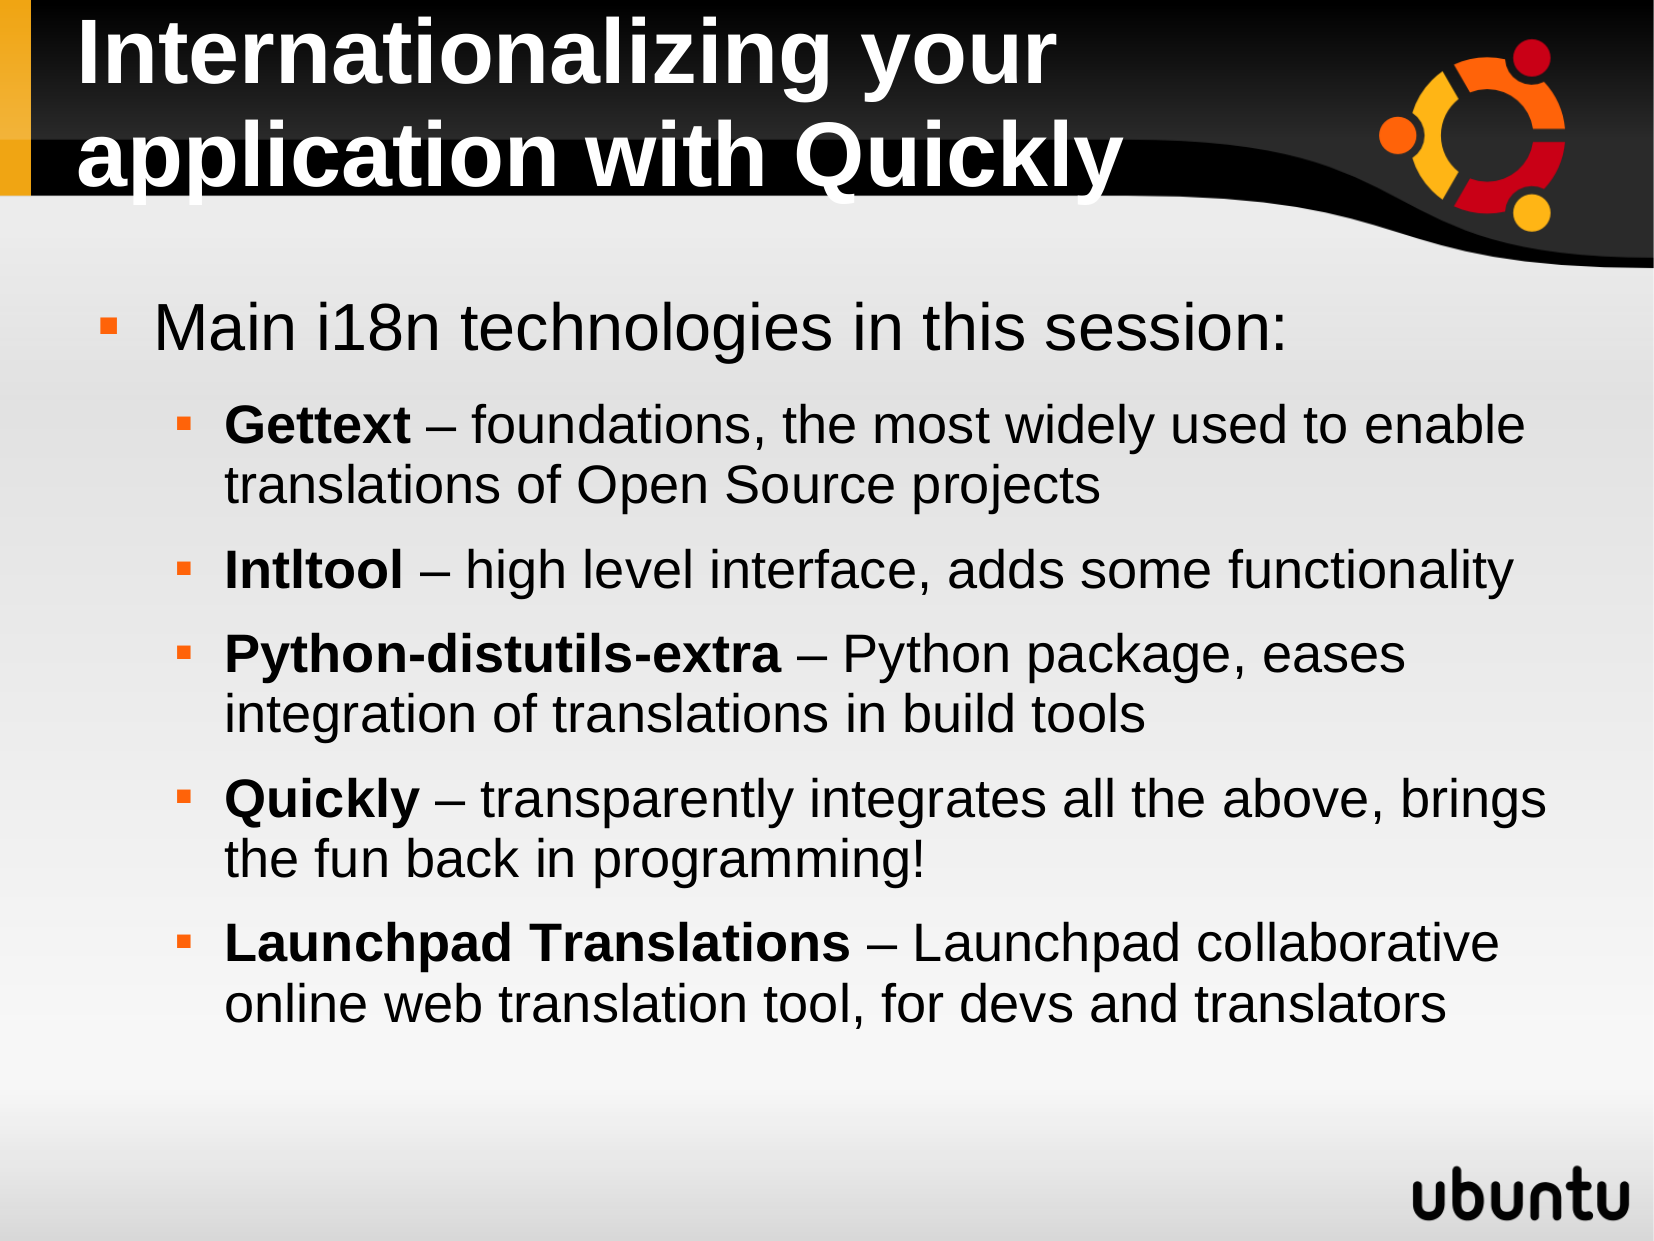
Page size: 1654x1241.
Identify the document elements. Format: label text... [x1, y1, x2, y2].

title Internationalizing your application with Quickly [76, 0, 1565, 208]
picture [0, 0, 1654, 1241]
list Main i18n technologies in this session: Gettext – foundations, the most widely used to enable translations of Open Source projects Intltool – high level interface, adds some functionality Python-distutils-extra – Python package, eases integration of translations in build tools Quickly – transparently integrates all the above, brings the fun back in programming! Launchpad Translations – Launchpad collaborative online web translation tool, for devs and translators [82, 290, 1571, 1162]
